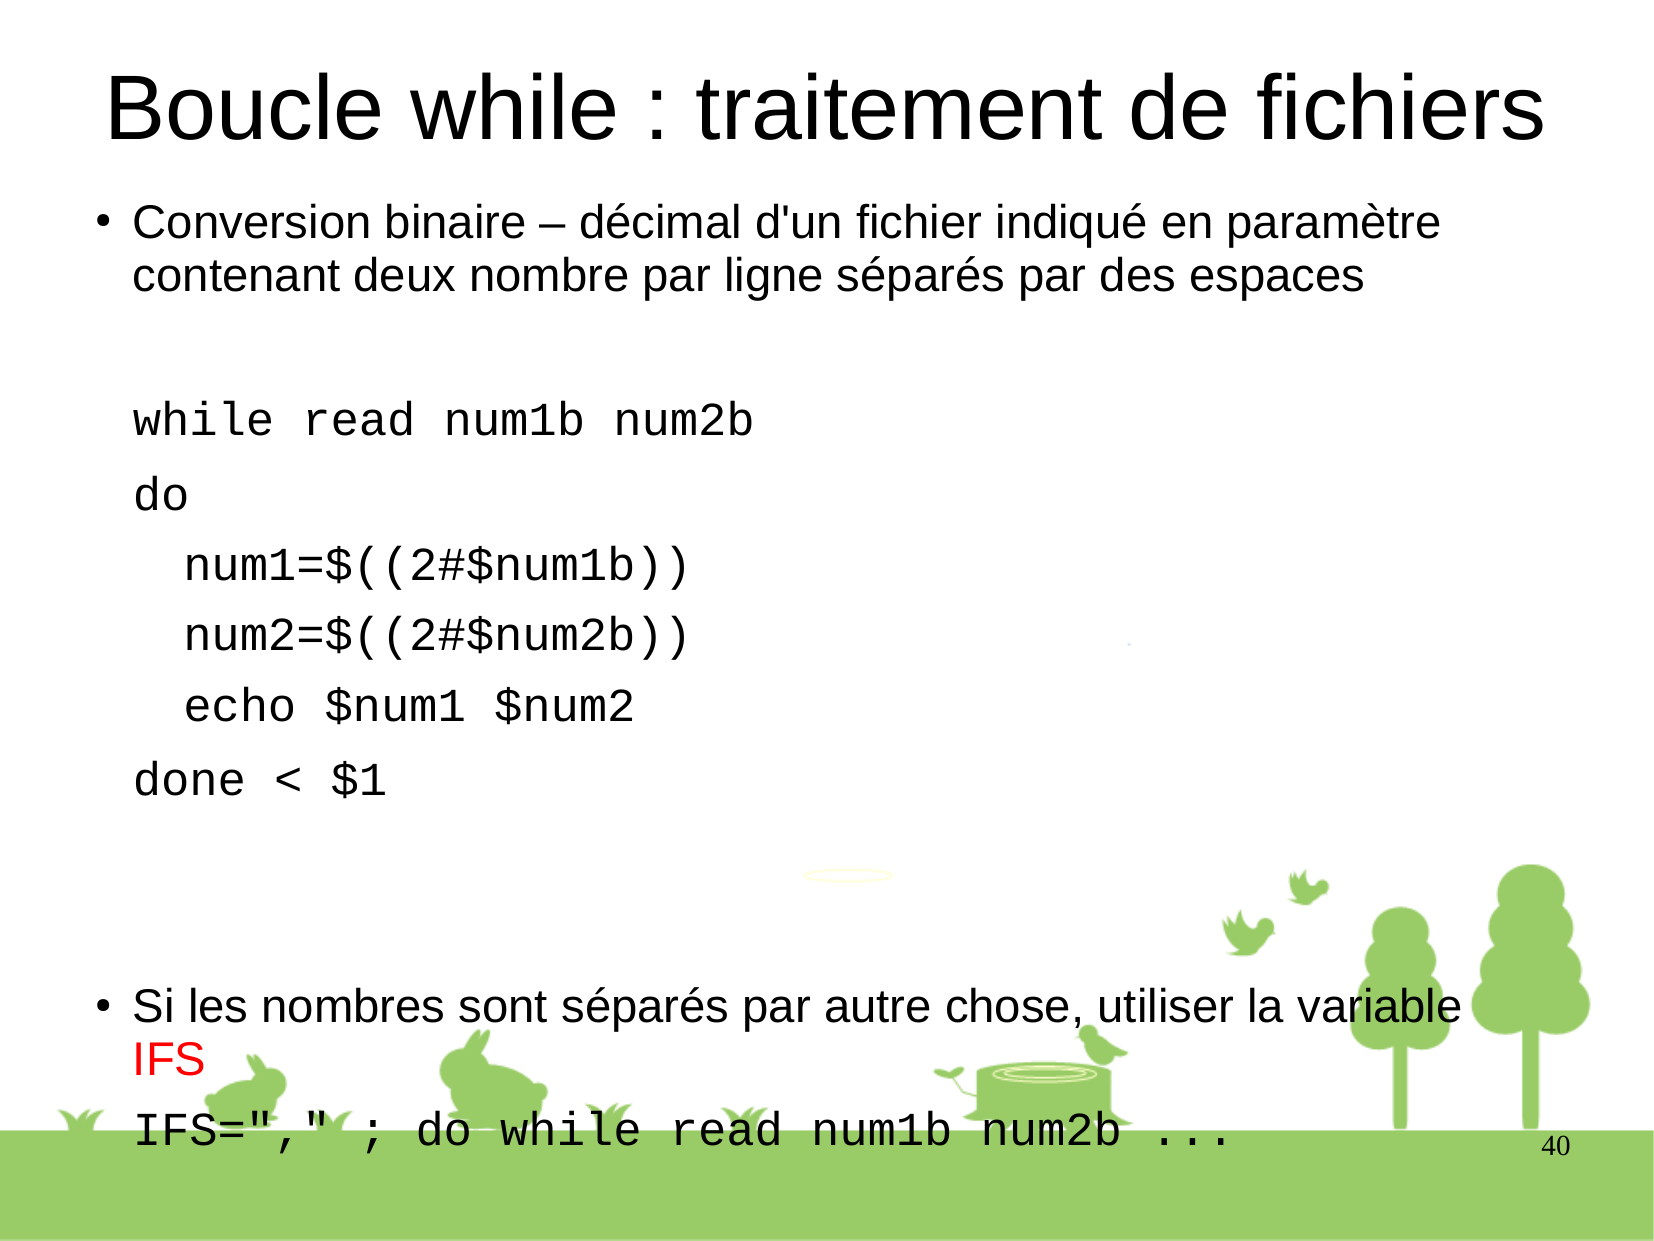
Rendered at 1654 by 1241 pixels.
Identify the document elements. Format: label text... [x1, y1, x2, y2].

title Boucle while : traitement de fichiers [82, 49, 1571, 166]
picture [0, 0, 1654, 1241]
list Conversion binaire – décimal d'un fichier indiqué en paramètre contenant deux nombre par ligne séparés par des espaces while read num1b num2b do num1=$((2#$num1b)) num2=$((2#$num2b)) echo $num1 $num2 done < $1 Si les nombres sont séparés par autre chose, utiliser la variable IFS IFS="," ; do while read num1b num2b ... [82, 195, 1538, 1170]
